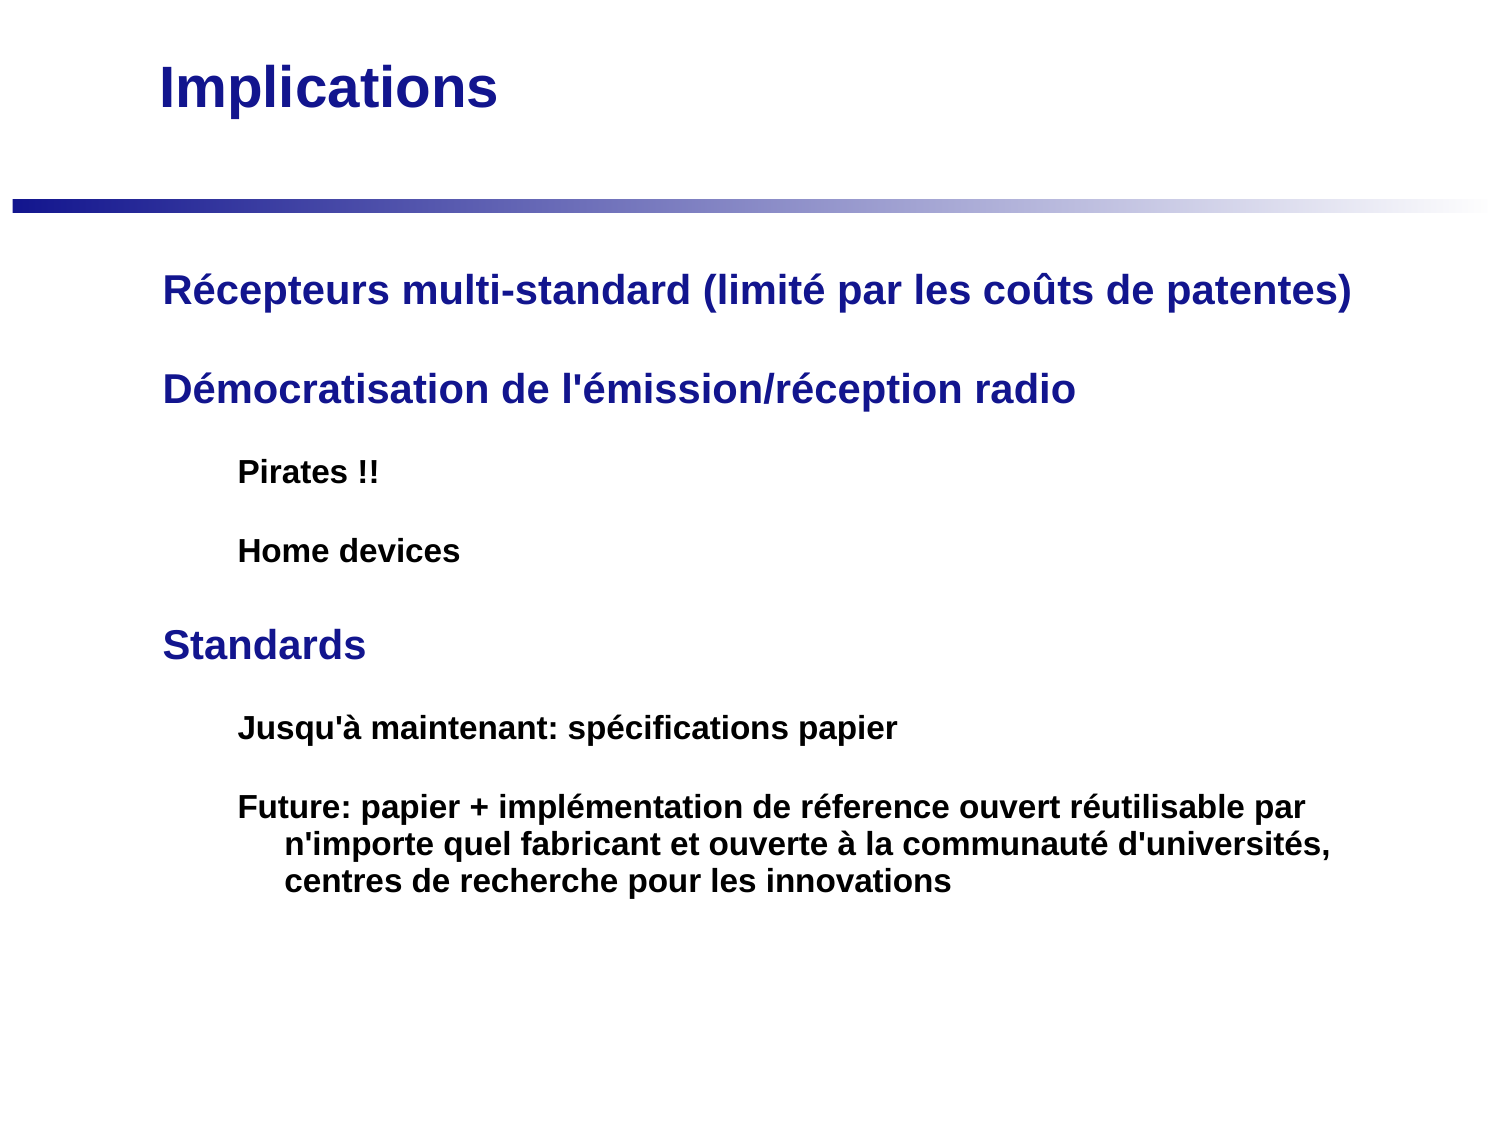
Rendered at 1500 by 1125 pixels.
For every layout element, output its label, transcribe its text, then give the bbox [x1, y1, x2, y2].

list Récepteurs multi-standard (limité par les coûts de patentes) Démocratisation de l'émission/réception radio Pirates !! Home devices Standards Jusqu'à maintenant: spécifications papier Future: papier + implémentation de réference ouvert réutilisable par n'importe quel fabricant et ouverte à la communauté d'universités, centres de recherche pour les innovations [162, 267, 1447, 1004]
title Implications [159, 7, 1385, 168]
